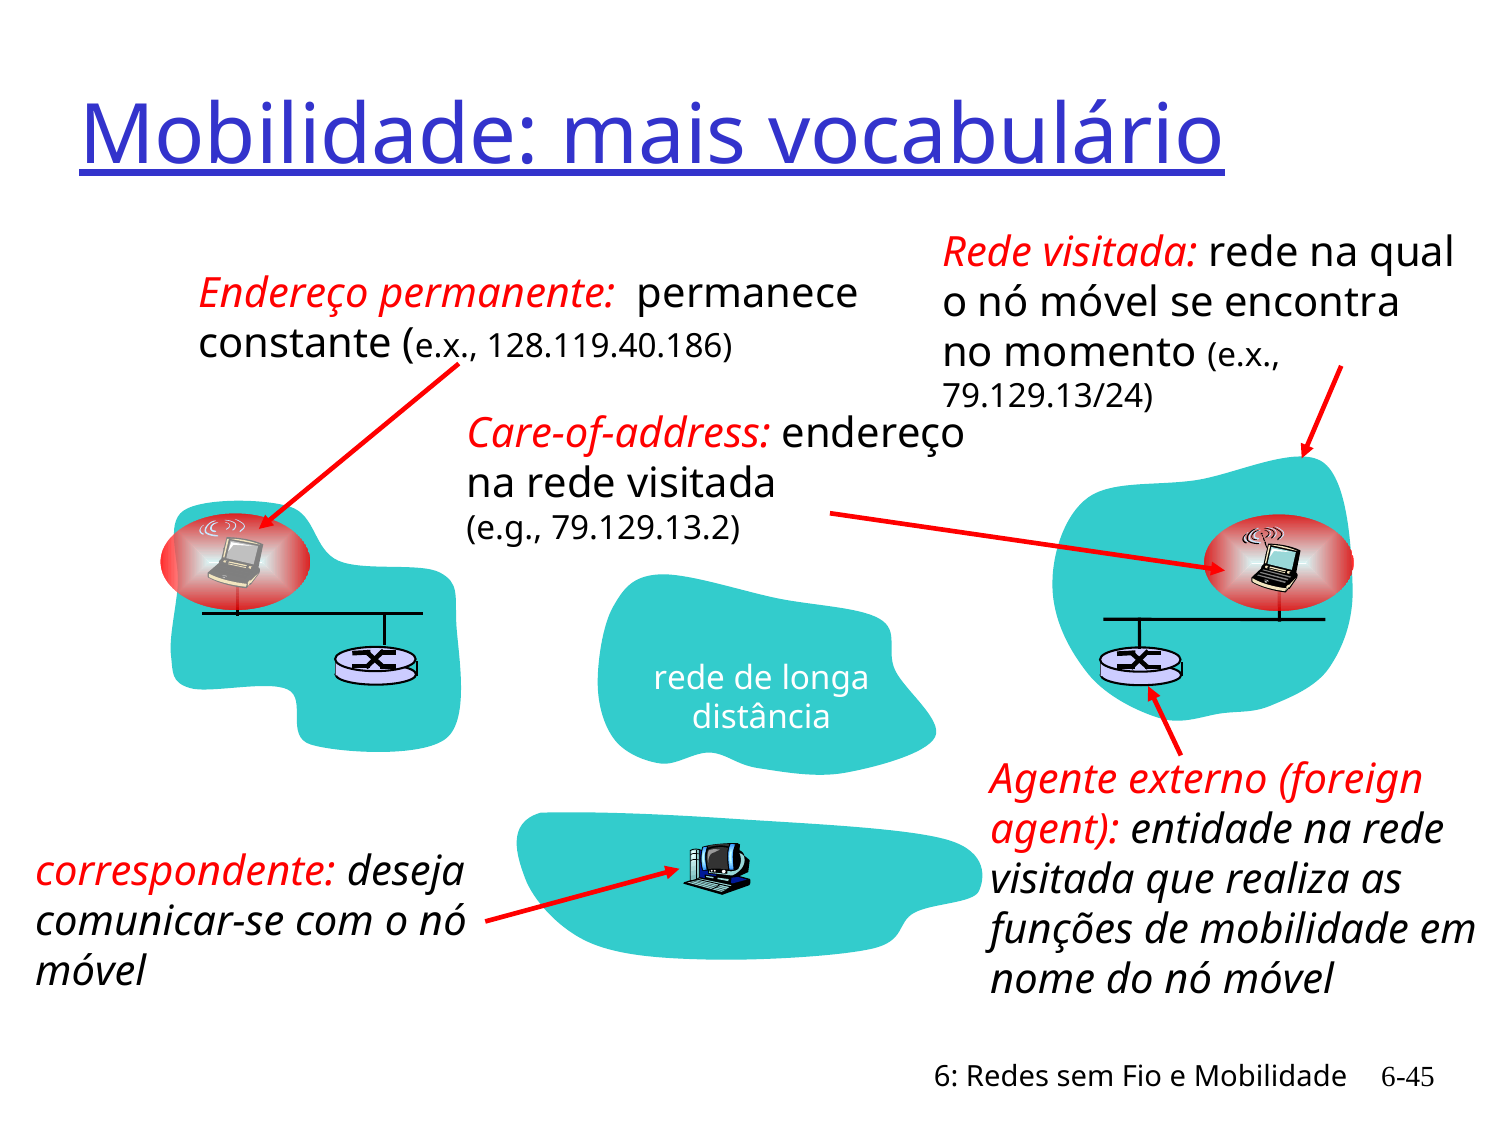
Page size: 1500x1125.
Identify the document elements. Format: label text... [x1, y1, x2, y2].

text_box rede de longa distância [608, 648, 915, 744]
text_box 6: Redes sem Fio e Mobilidade [728, 1050, 1339, 1125]
text_box [597, 574, 892, 730]
text_box Agente externo (foreign agent): entidade na rede visitada que realiza as funções de mobilidade em nome do nó móvel [975, 744, 1500, 1010]
text_box 6-<number> [1339, 1050, 1451, 1125]
text_box [618, 696, 937, 775]
text_box [160, 500, 462, 752]
text_box Mobilidade: mais vocabulário [64, 36, 1340, 224]
text_box Care-of-address: endereço na rede visitada (e.g., 79.129.13.2) [451, 398, 999, 554]
chart [683, 842, 752, 895]
text_box Endereço permanente: permanece constante (e.x., 128.119.40.186) [183, 258, 889, 374]
chart [1242, 526, 1301, 593]
text_box correspondente: deseja comunicar-se com o nó móvel [20, 836, 515, 1002]
text_box [1052, 456, 1354, 721]
text_box Rede visitada: rede na qual o nó móvel se encontra no momento (e.x., 79.129.13/24) [927, 216, 1477, 423]
text_box [516, 812, 975, 960]
